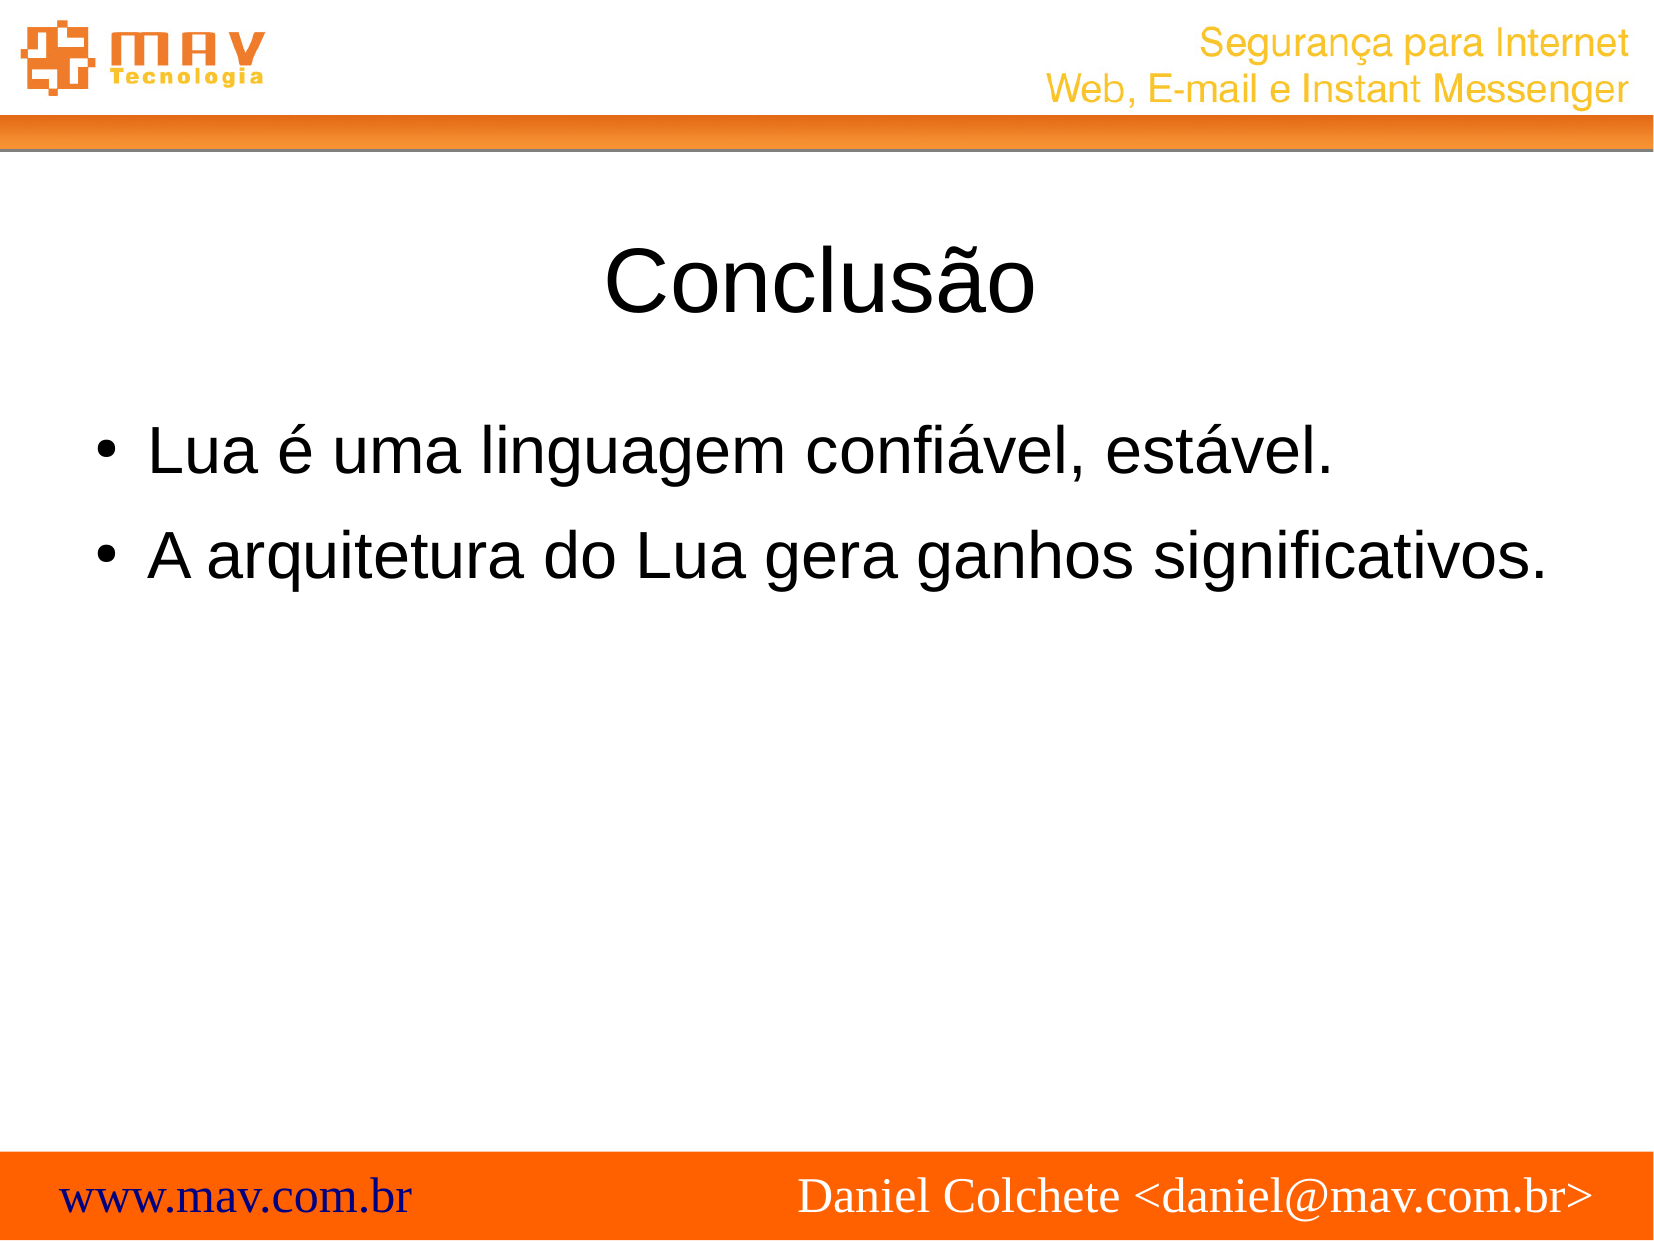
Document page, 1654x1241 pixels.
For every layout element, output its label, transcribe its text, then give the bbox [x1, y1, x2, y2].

title Conclusão [76, 184, 1565, 377]
list Lua é uma linguagem confiável, estável. A arquitetura do Lua gera ganhos significativos. [76, 413, 1565, 1094]
picture [0, 0, 1654, 152]
